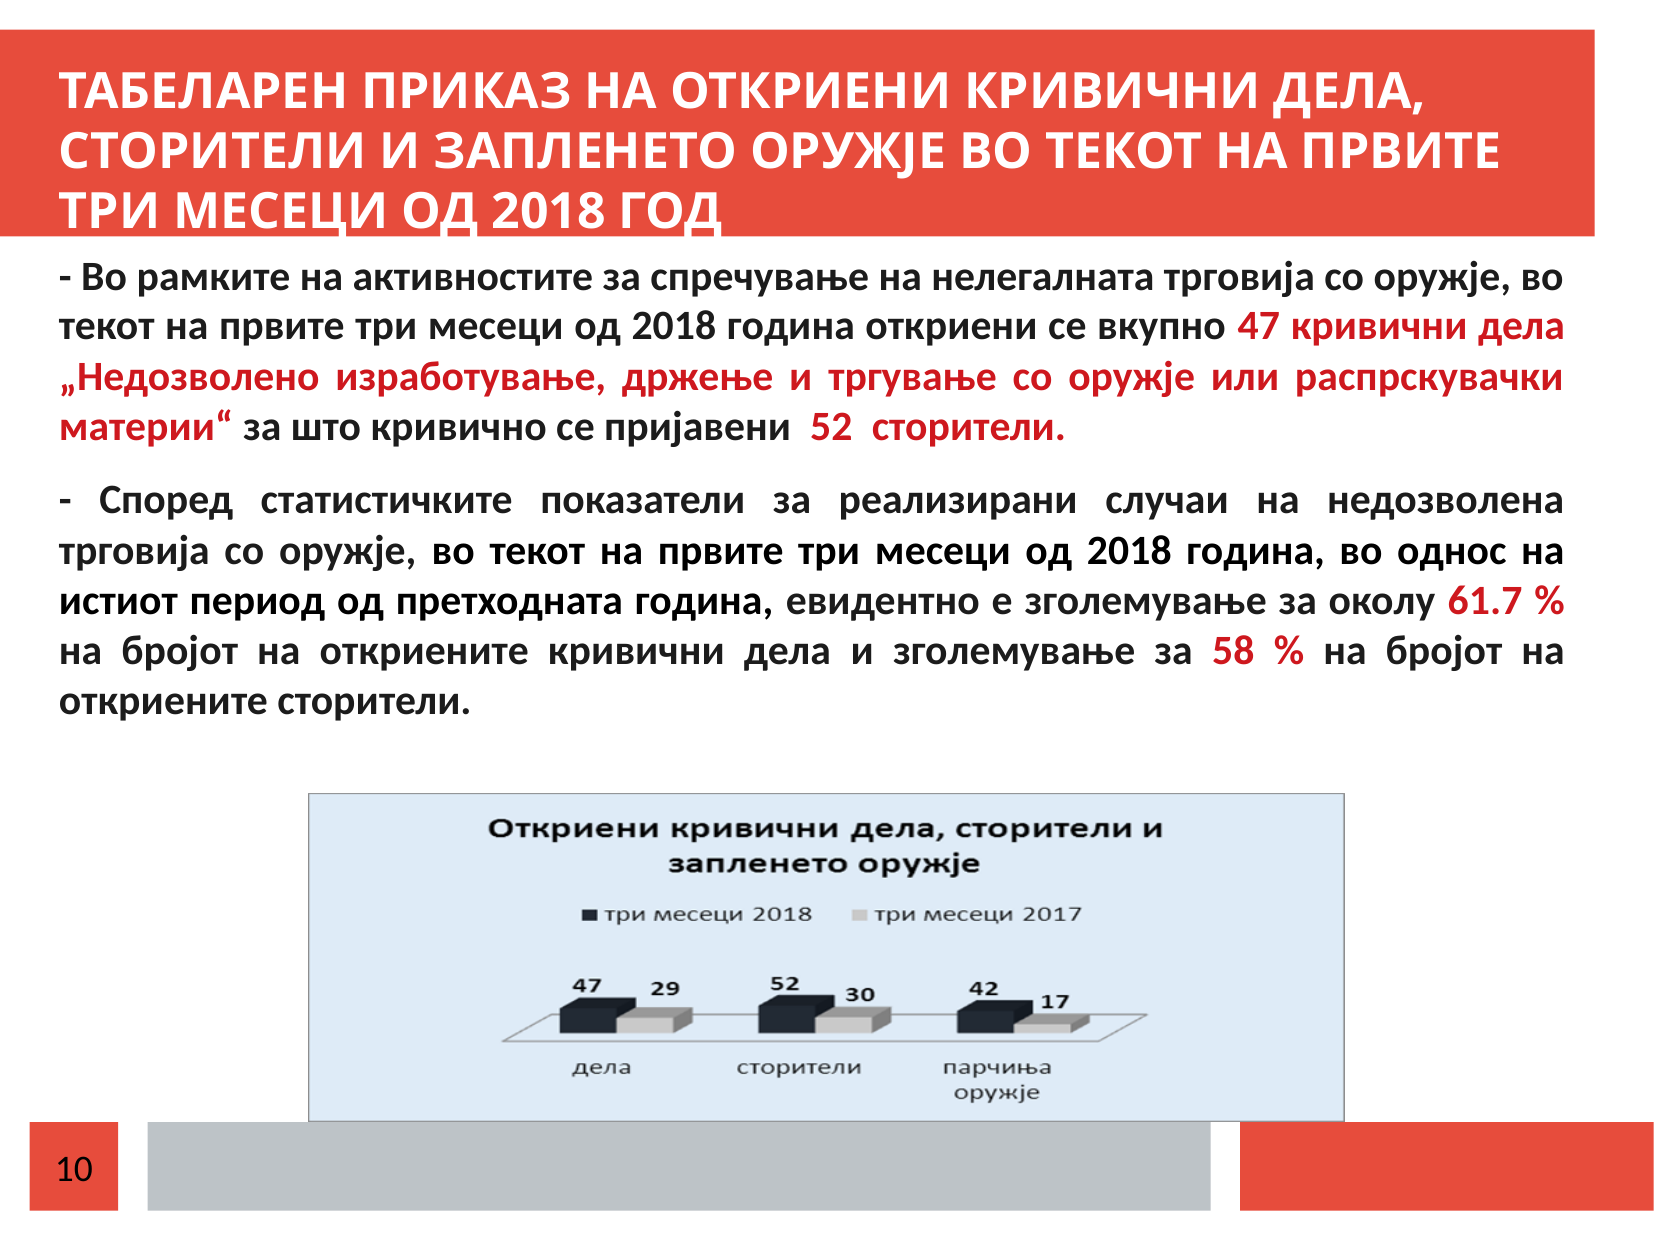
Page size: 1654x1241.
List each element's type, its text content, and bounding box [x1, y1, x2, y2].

picture [308, 793, 1345, 1123]
text_box [29, 1122, 119, 1211]
title ТАБЕЛАРЕН ПРИКАЗ НА ОТКРИЕНИ КРИВИЧНИ ДЕЛА, СТОРИТЕЛИ И ЗАПЛЕНЕТО ОРУЖЈЕ ВО ТЕКОТ НА ПРВИТЕ ТРИ МЕСЕЦИ ОД 2018 ГОД [59, 59, 1595, 207]
list - Во рамките на активностите за спречување на нелегалната трговија со оружје, во текот на првите три месеци од 2018 година откриени се вкупно 47 кривични дела „Недозволено изработување, држење и тргување со оружје или распрскувачки материи“ за што кривично се пријавени 52 сторители. - Според статистичките показатели за реализирани случаи на недозволена трговија со оружје, во текот на првите три месеци од 2018 година, во однос на истиот период од претходната година, евидентно е зголемување за околу 61.7 % на бројот на откриените кривични дела и зголемување за 58 % на бројот на откриените сторители. [59, 248, 1565, 1093]
